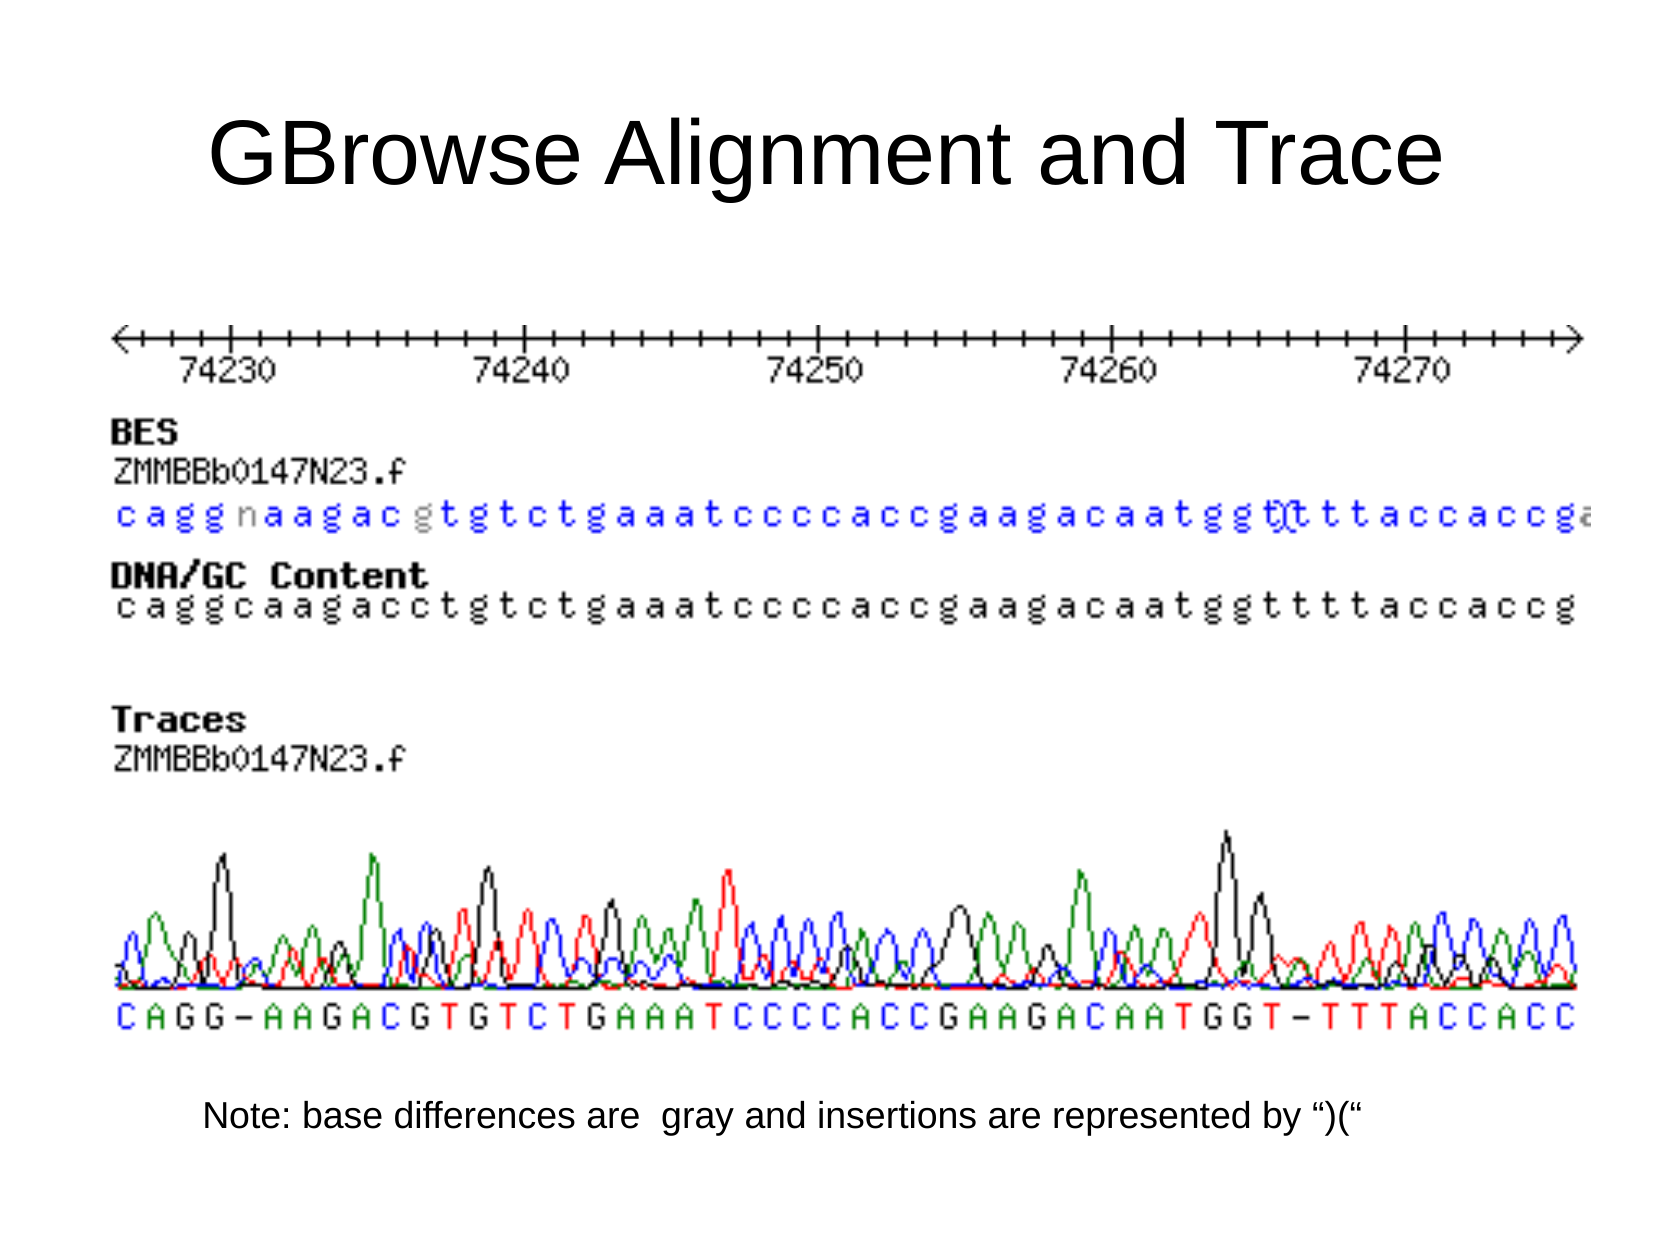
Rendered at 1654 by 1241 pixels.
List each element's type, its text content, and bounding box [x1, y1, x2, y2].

text_box Note: base differences are gray and insertions are represented by “)(“ [187, 1087, 1538, 1145]
title GBrowse Alignment and Trace [82, 49, 1571, 257]
picture [77, 325, 1591, 1076]
